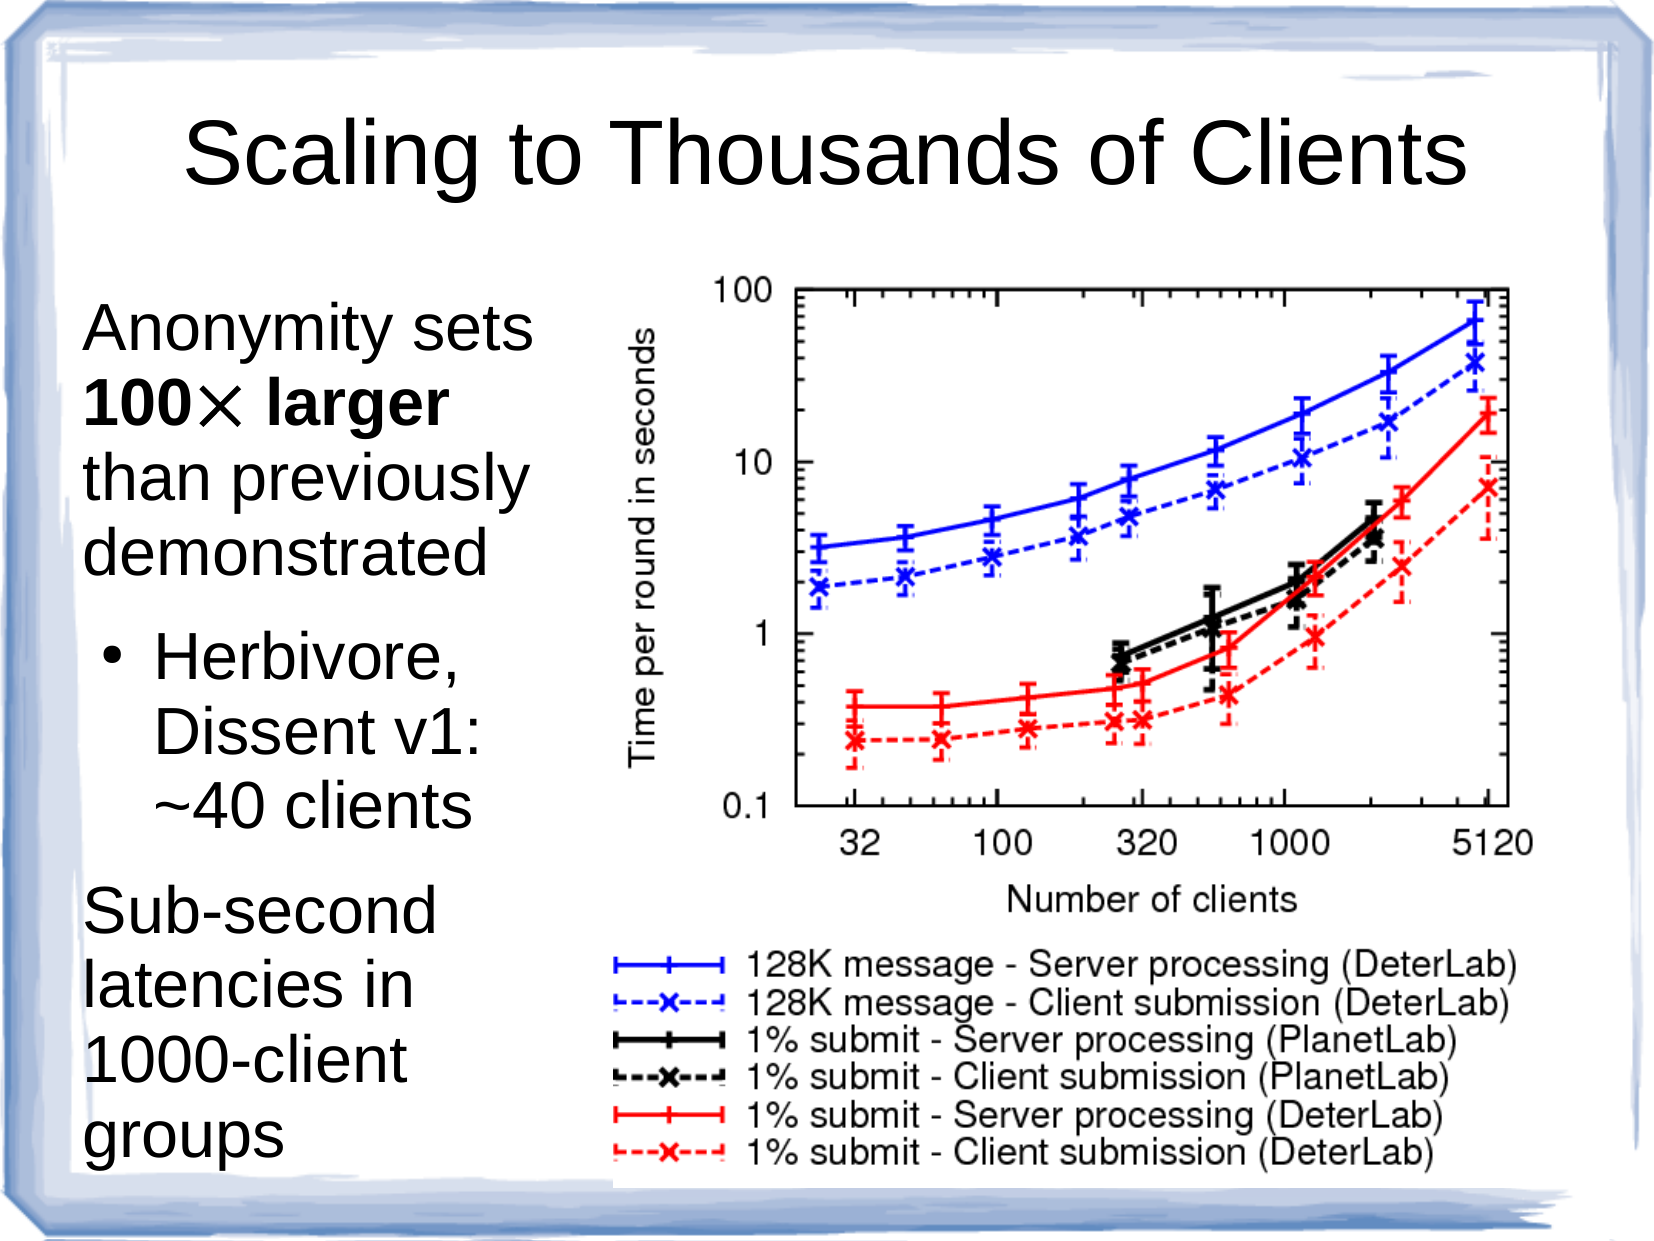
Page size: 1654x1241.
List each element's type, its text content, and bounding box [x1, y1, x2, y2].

title Scaling to Thousands of Clients [82, 49, 1571, 257]
picture [0, 0, 1654, 1241]
list Anonymity sets 100 larger than previously demonstrated Herbivore, Dissent v1: ~40 clients Sub-second latencies in 1000-client groups [82, 290, 613, 1177]
